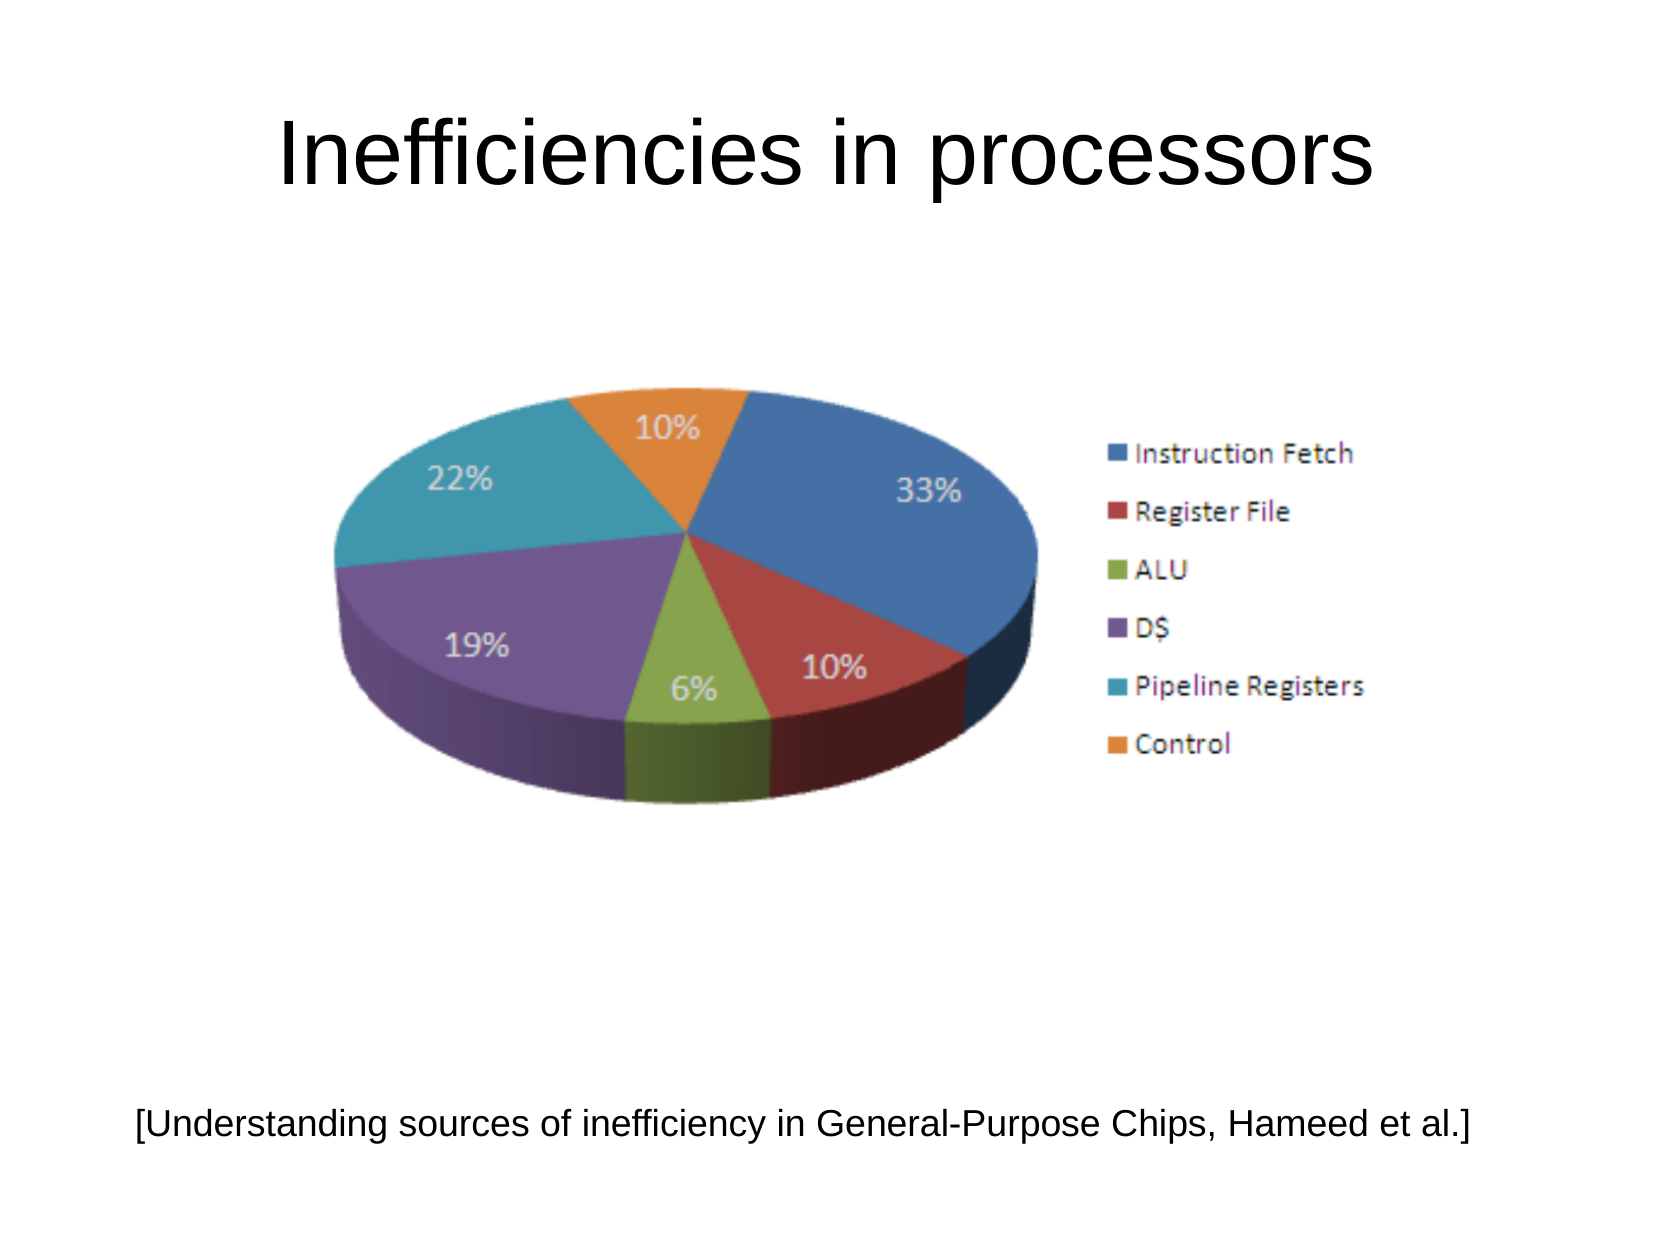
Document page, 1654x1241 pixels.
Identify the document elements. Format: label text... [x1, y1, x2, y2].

text_box [Understanding sources of inefficiency in General-Purpose Chips, Hameed et al.] [120, 1095, 1546, 1152]
picture [304, 359, 1381, 812]
title Inefficiencies in processors [82, 49, 1571, 257]
